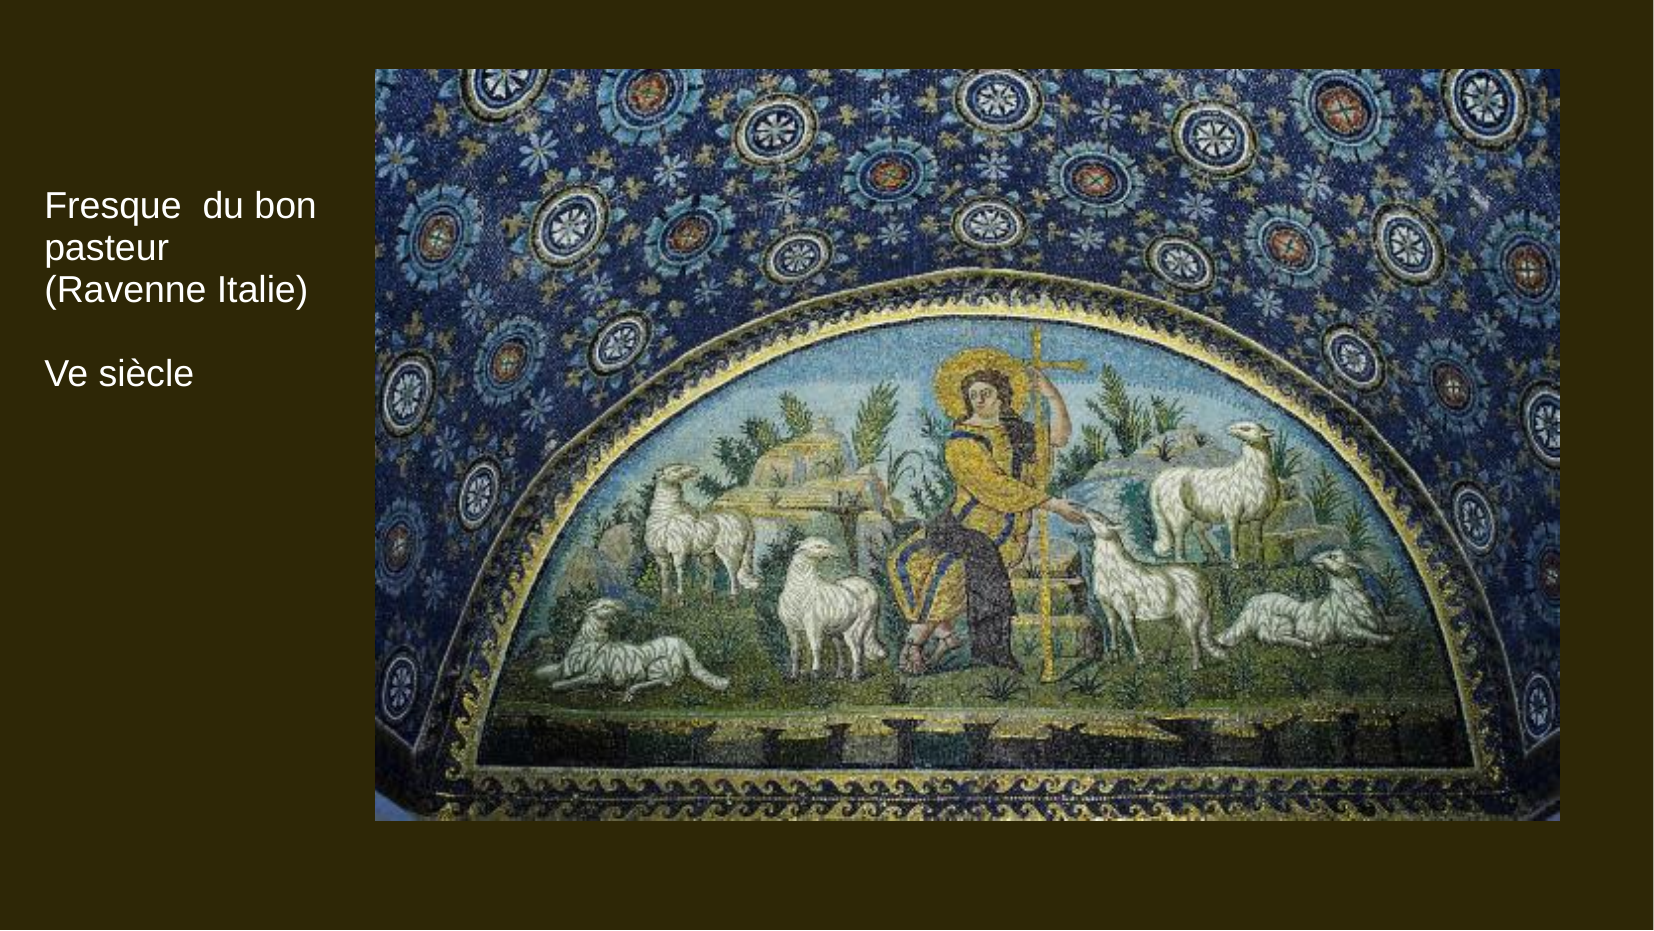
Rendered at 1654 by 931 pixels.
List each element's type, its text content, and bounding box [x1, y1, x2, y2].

text_box Fresque du bon pasteur (Ravenne Italie) Ve siècle [29, 177, 355, 738]
picture [375, 69, 1560, 821]
